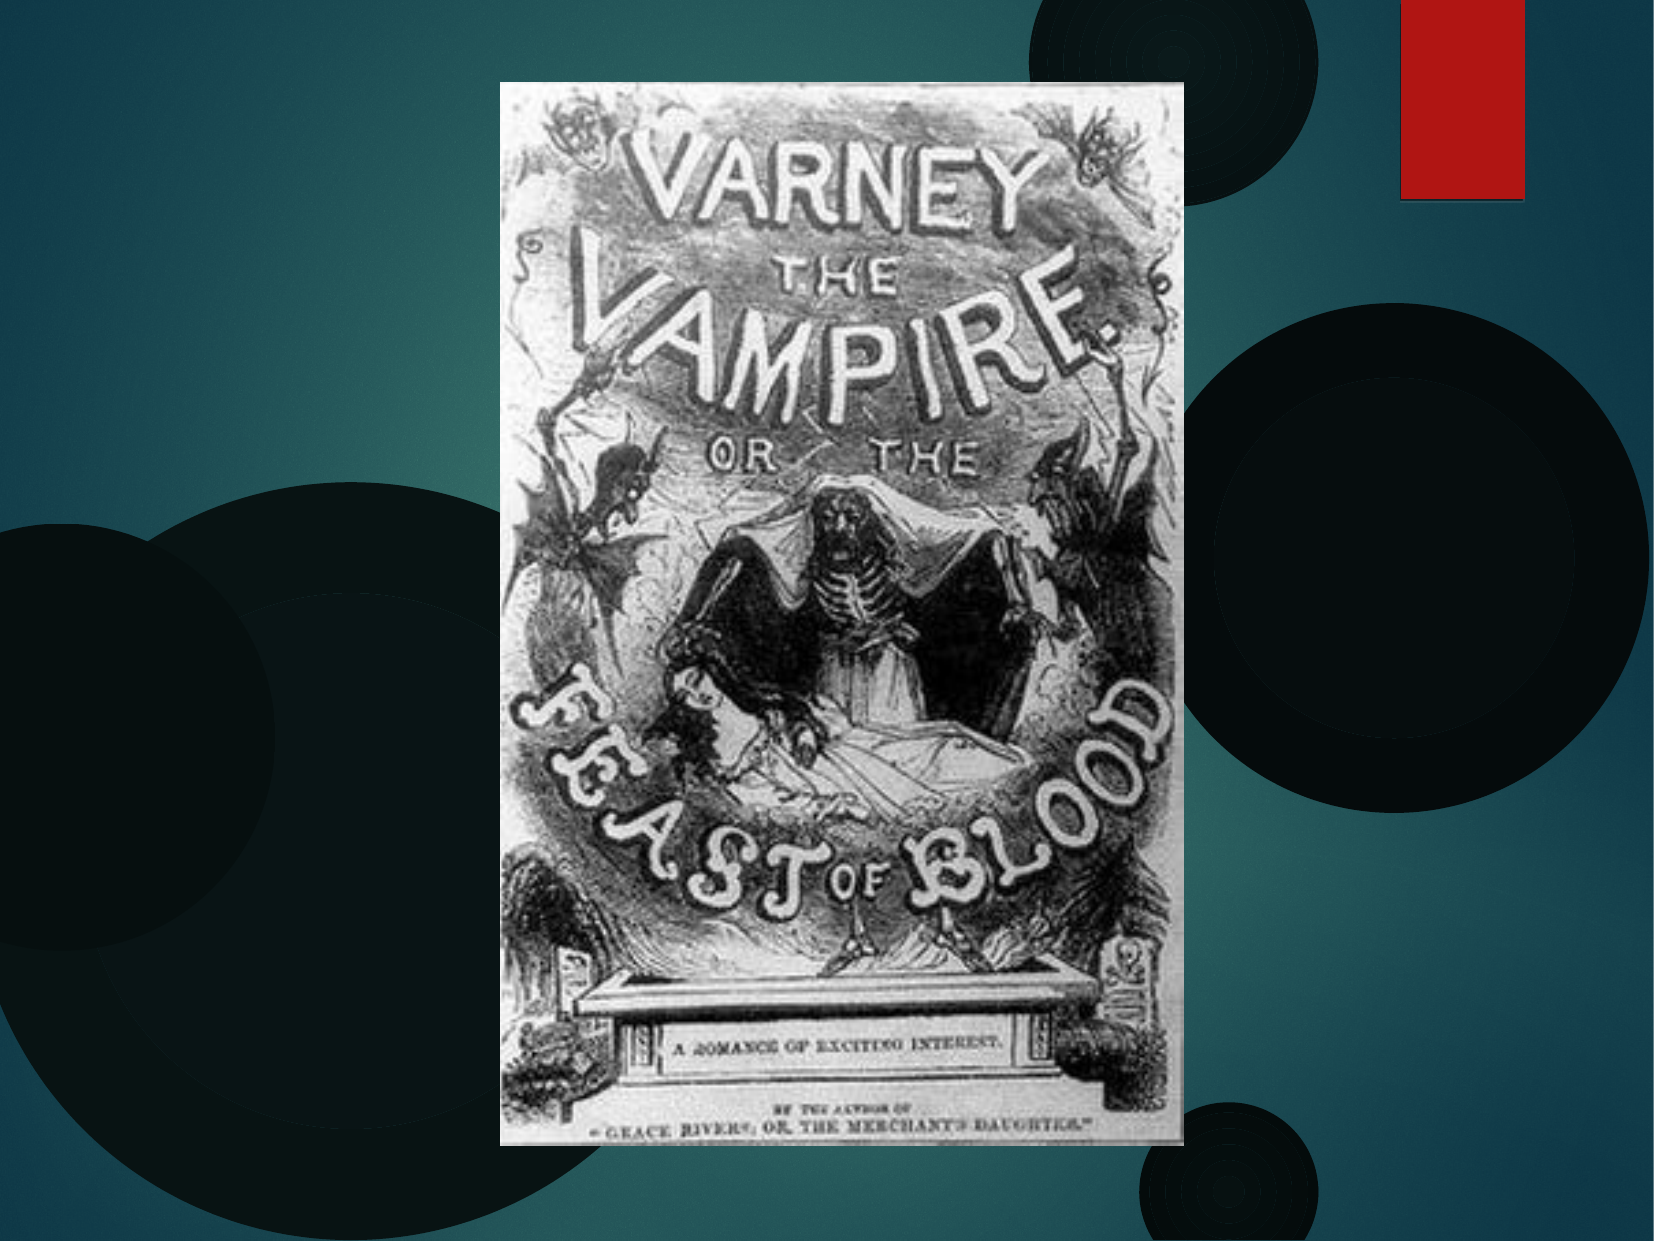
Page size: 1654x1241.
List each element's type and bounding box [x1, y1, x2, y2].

picture [500, 82, 1184, 1146]
